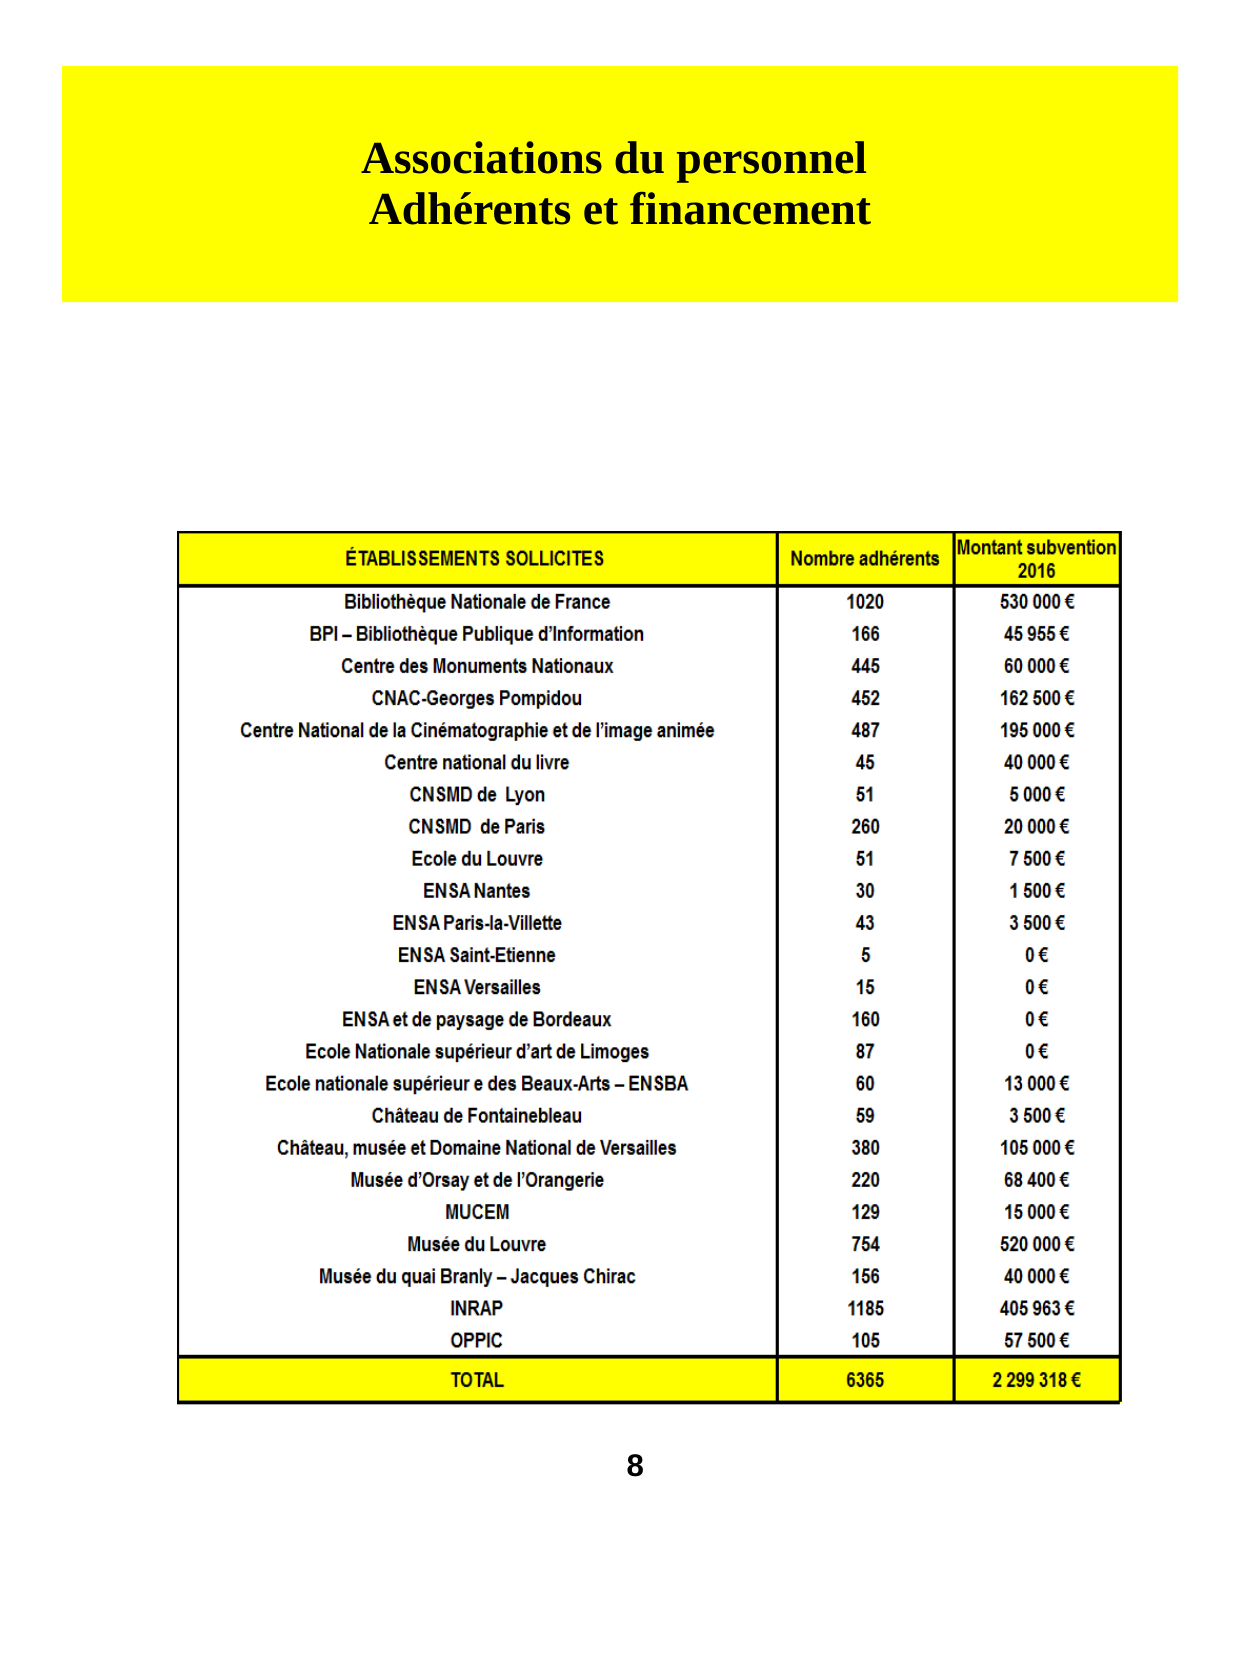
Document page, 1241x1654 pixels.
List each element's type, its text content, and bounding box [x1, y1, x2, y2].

text_box <numéro> [307, 1440, 964, 1512]
picture [177, 531, 1123, 1418]
title Associations du personnel Adhérents et financement [62, 65, 1179, 303]
